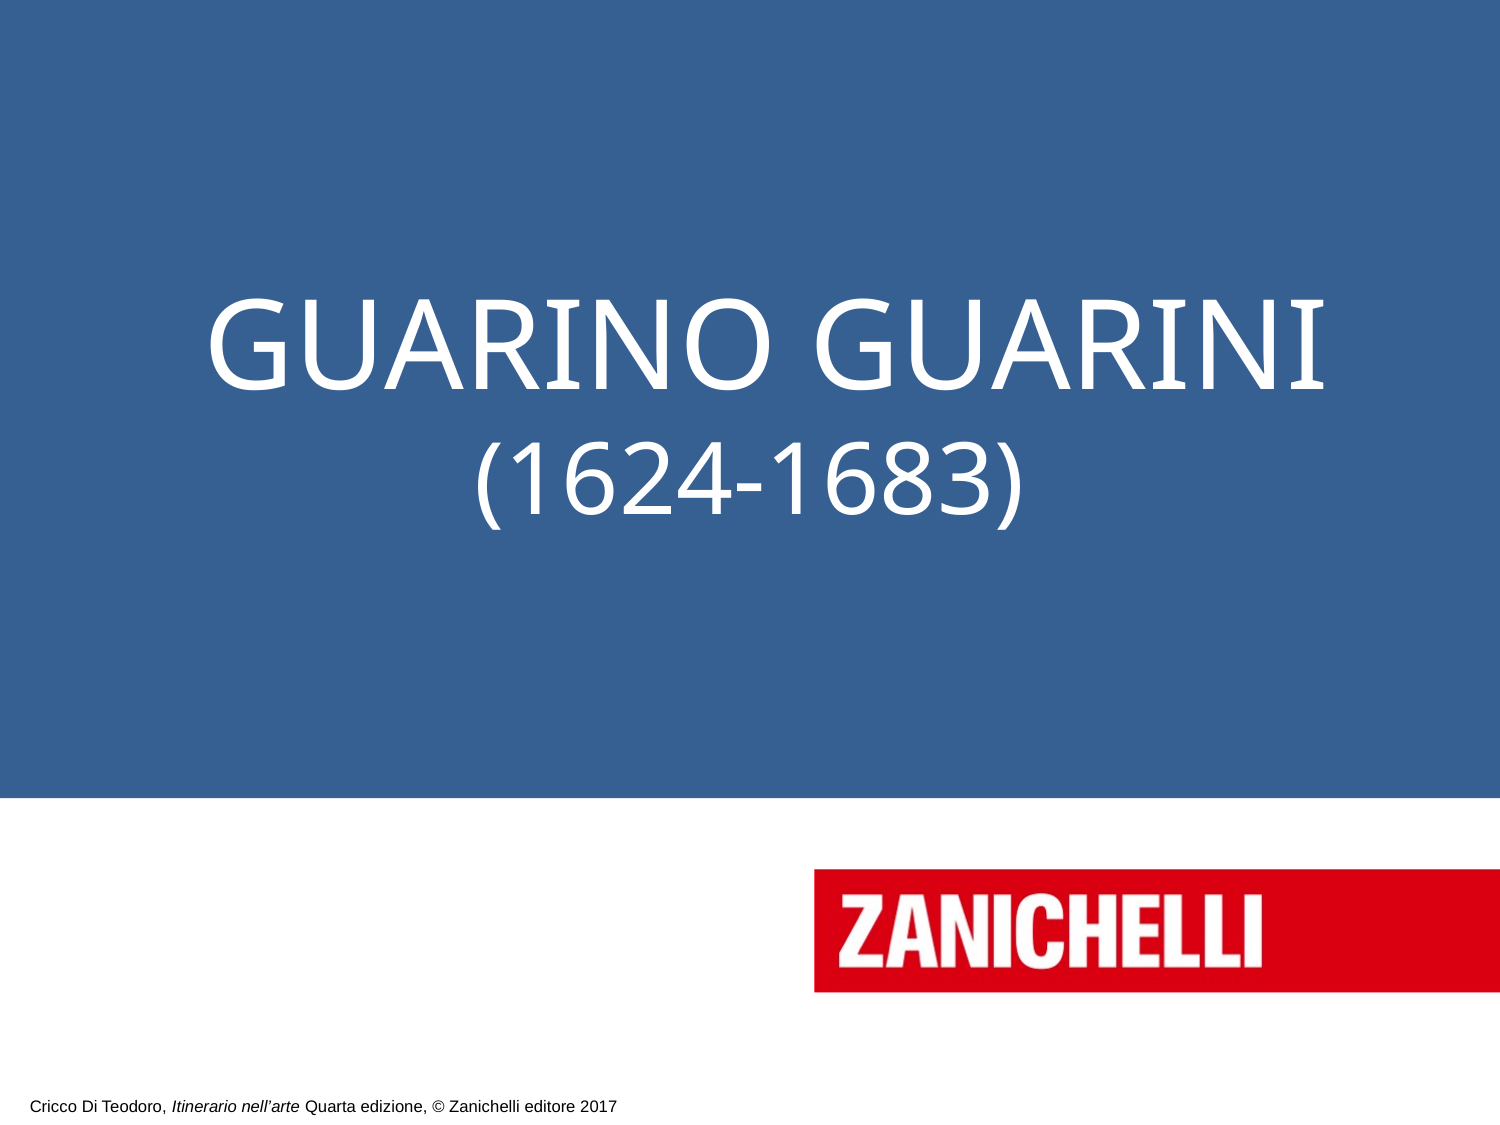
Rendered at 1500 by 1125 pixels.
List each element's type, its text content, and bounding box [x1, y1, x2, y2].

title GUARINO GUARINI (1624-1683) [0, 0, 1500, 799]
text_box Cricco Di Teodoro, Itinerario nell’arte Quarta edizione, © Zanichelli editore 2017 [15, 1088, 703, 1112]
picture [814, 869, 1500, 993]
